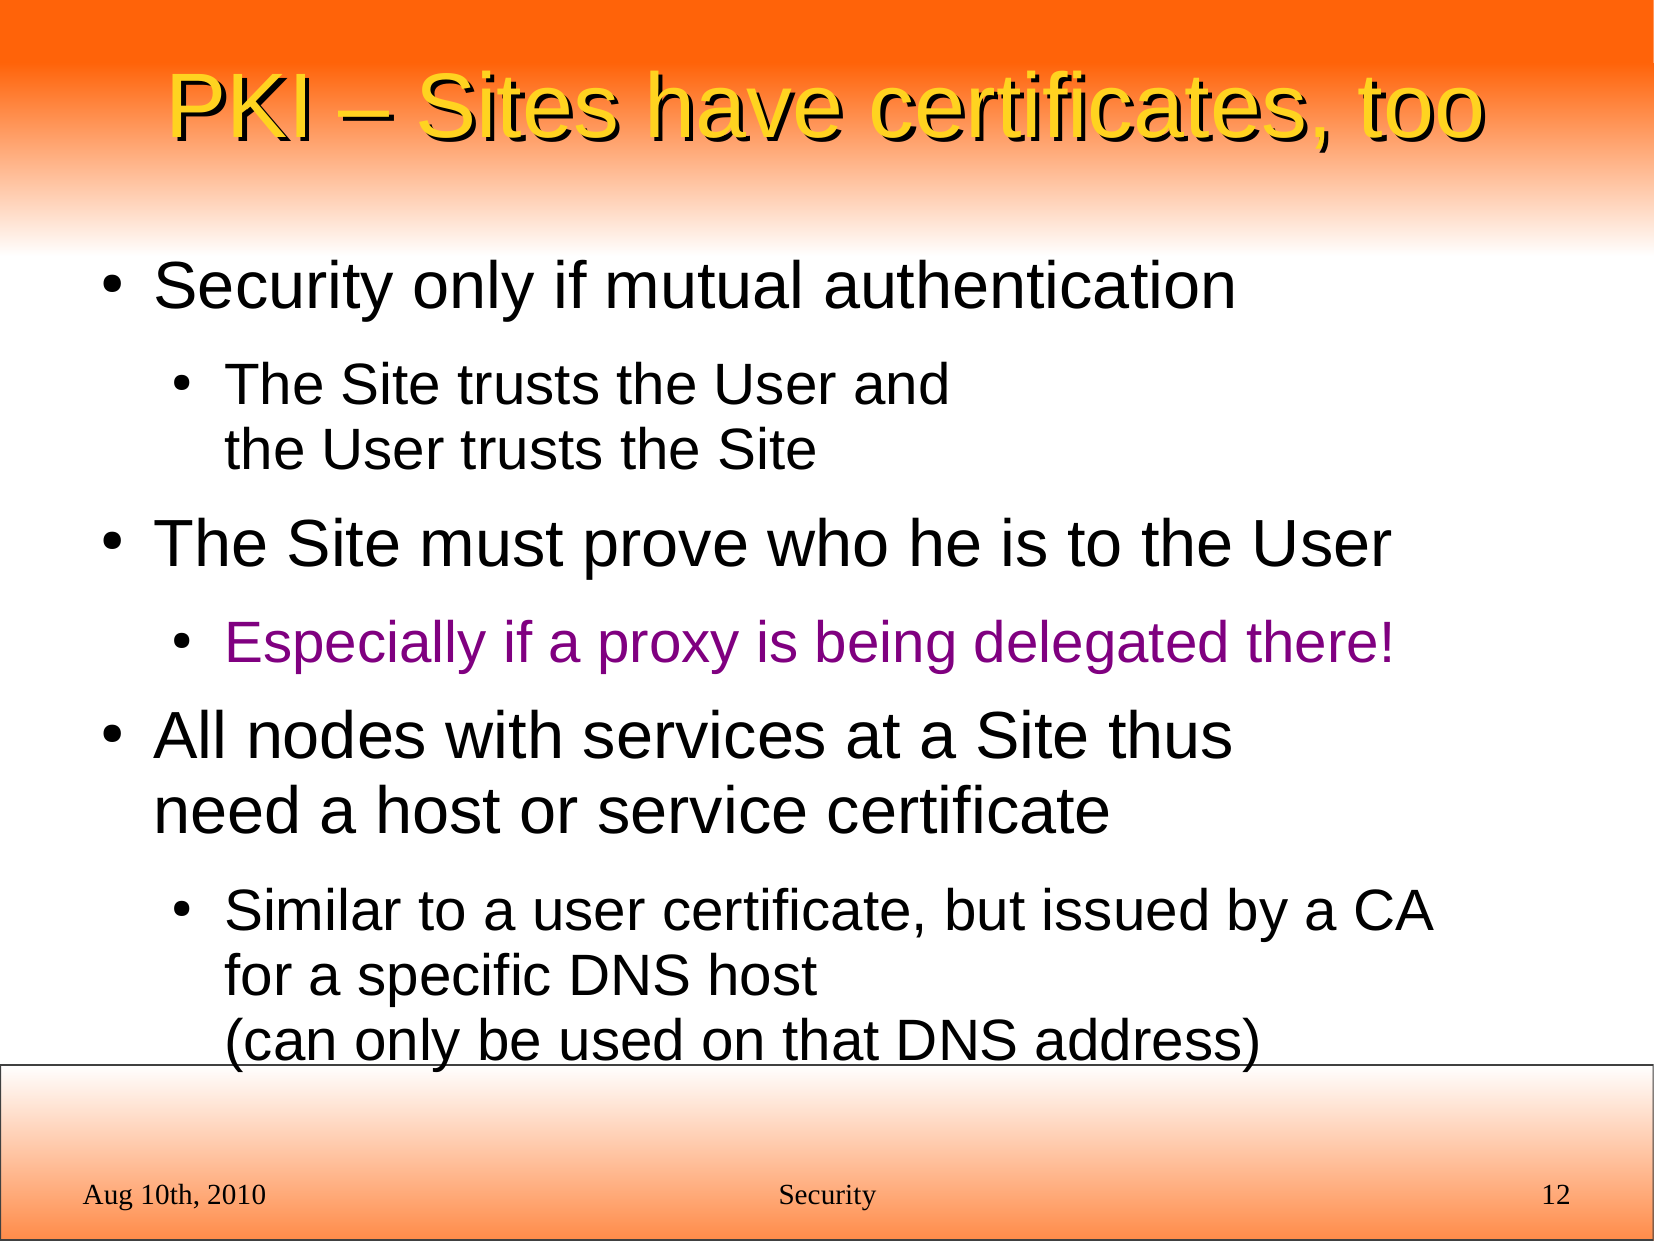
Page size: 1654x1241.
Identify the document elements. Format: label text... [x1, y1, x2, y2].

title PKI – Sites have certificates, too [82, 9, 1571, 202]
list Security only if mutual authentication The Site trusts the User and the User trusts the Site The Site must prove who he is to the User Especially if a proxy is being delegated there! All nodes with services at a Site thus need a host or service certificate Similar to a user certificate, but issued by a CA for a specific DNS host (can only be used on that DNS address) [82, 247, 1571, 1109]
